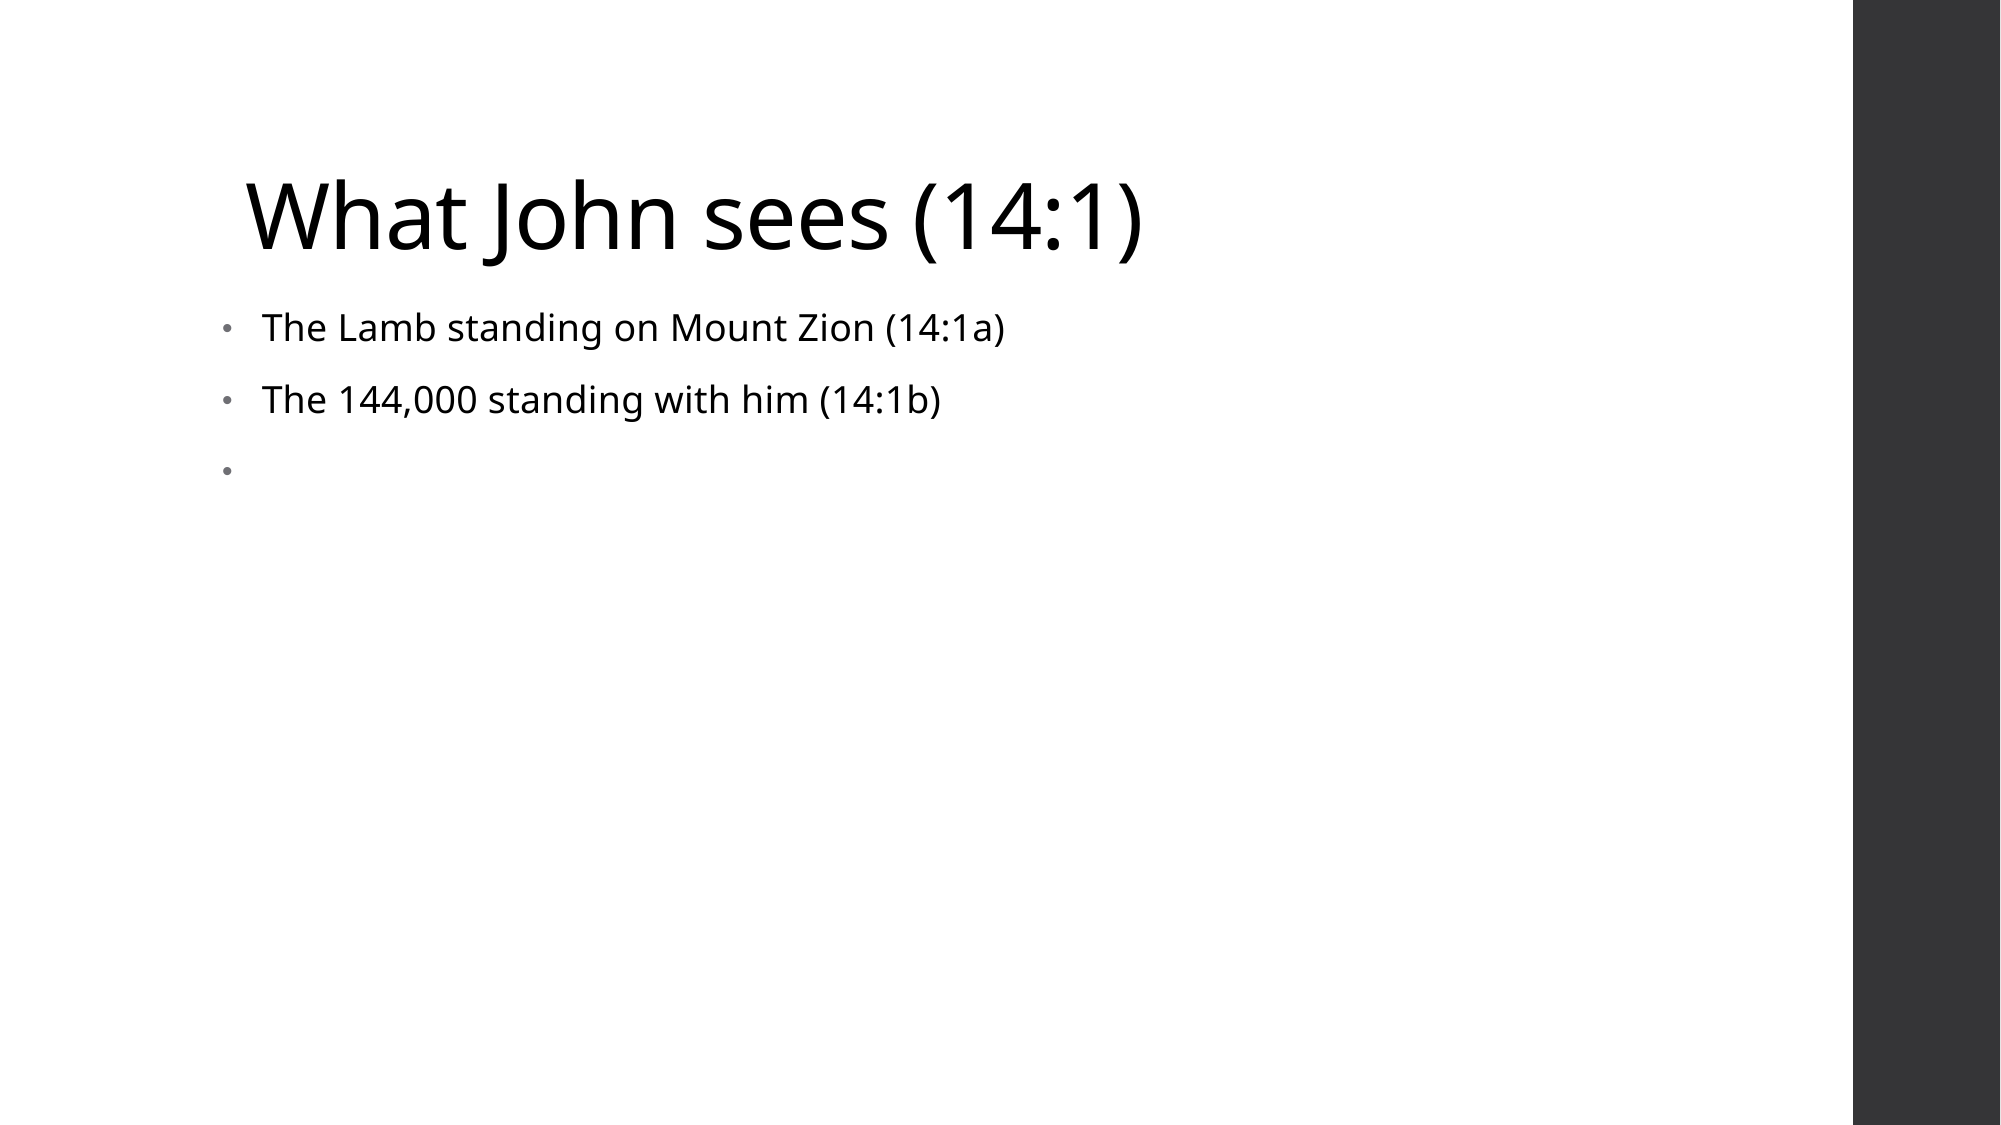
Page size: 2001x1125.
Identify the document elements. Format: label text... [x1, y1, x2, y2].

list The Lamb standing on Mount Zion (14:1a) The 144,000 standing with him (14:1b) [206, 299, 1617, 1014]
title What John sees (14:1) [206, 60, 1797, 278]
